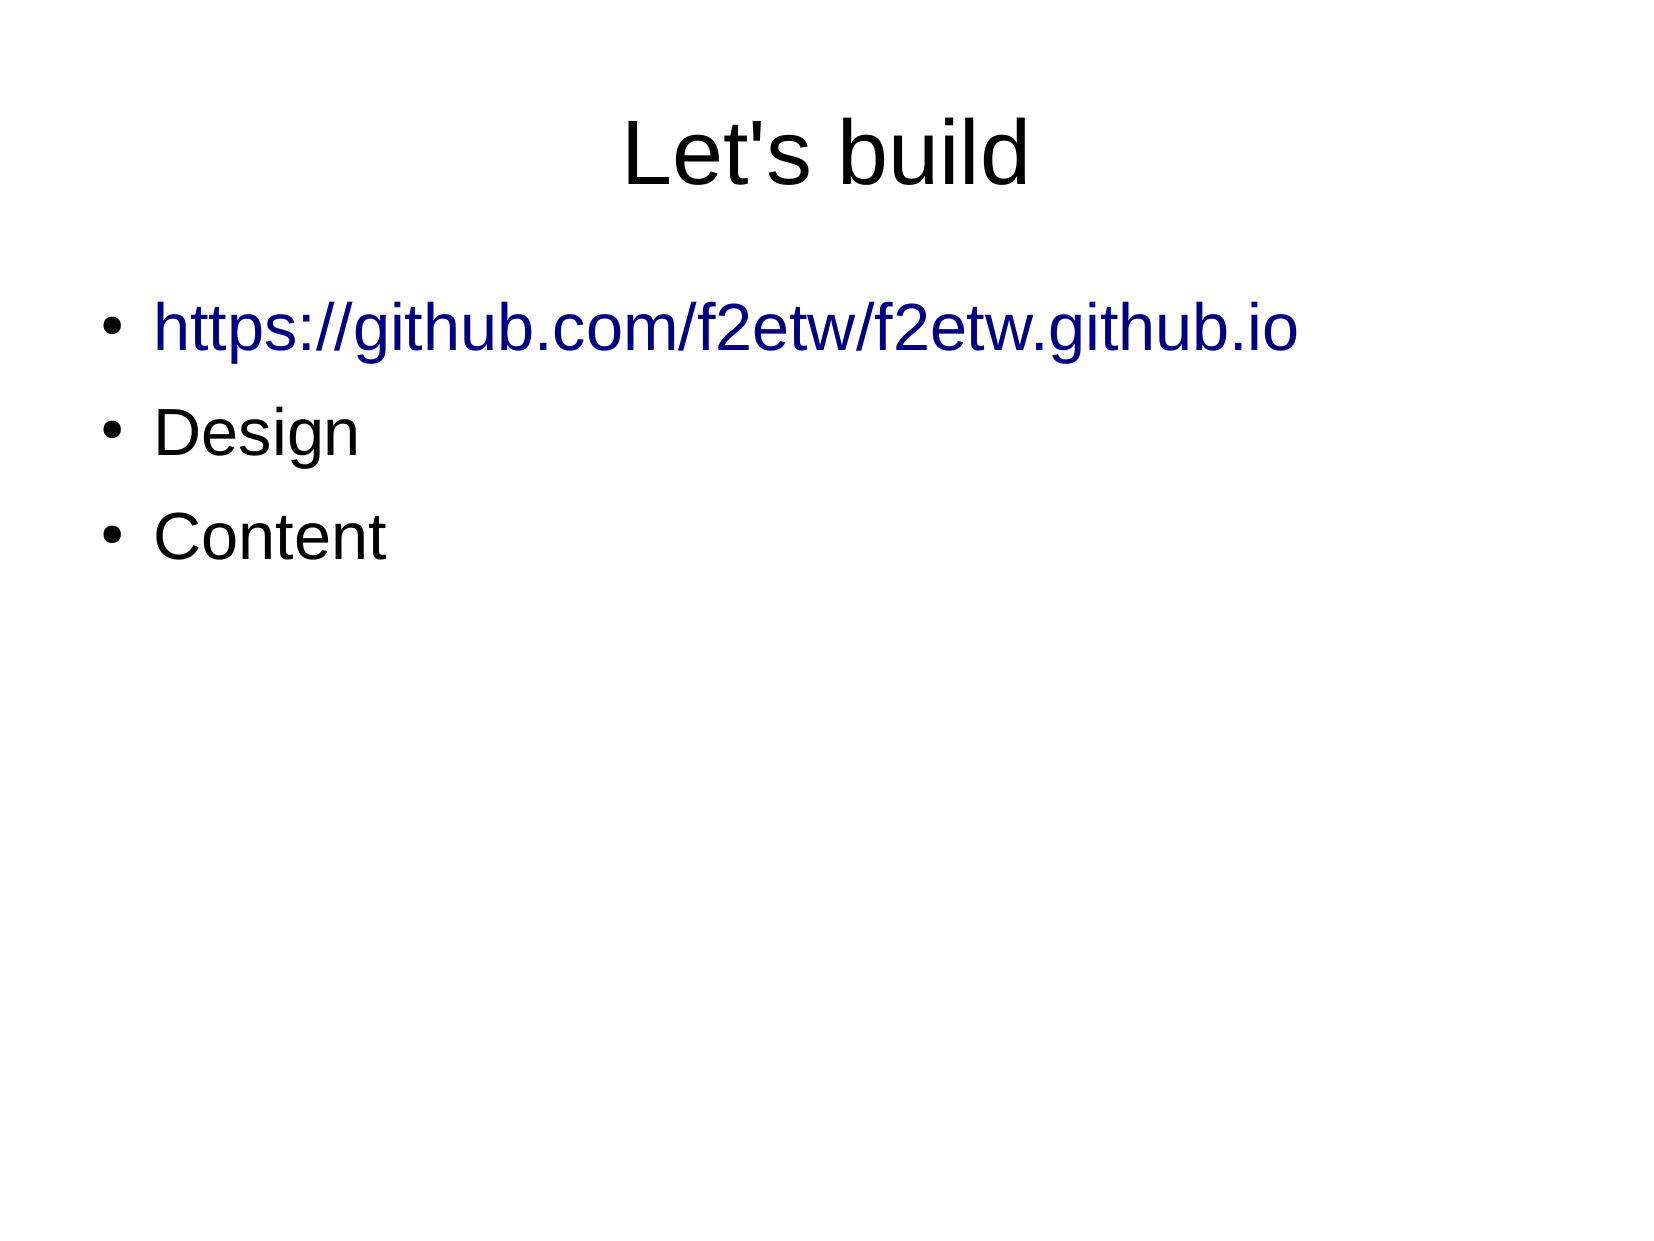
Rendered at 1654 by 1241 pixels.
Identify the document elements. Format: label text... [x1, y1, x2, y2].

list https://github.com/f2etw/f2etw.github.io Design Content [82, 290, 1571, 1010]
title Let's build [82, 49, 1571, 257]
